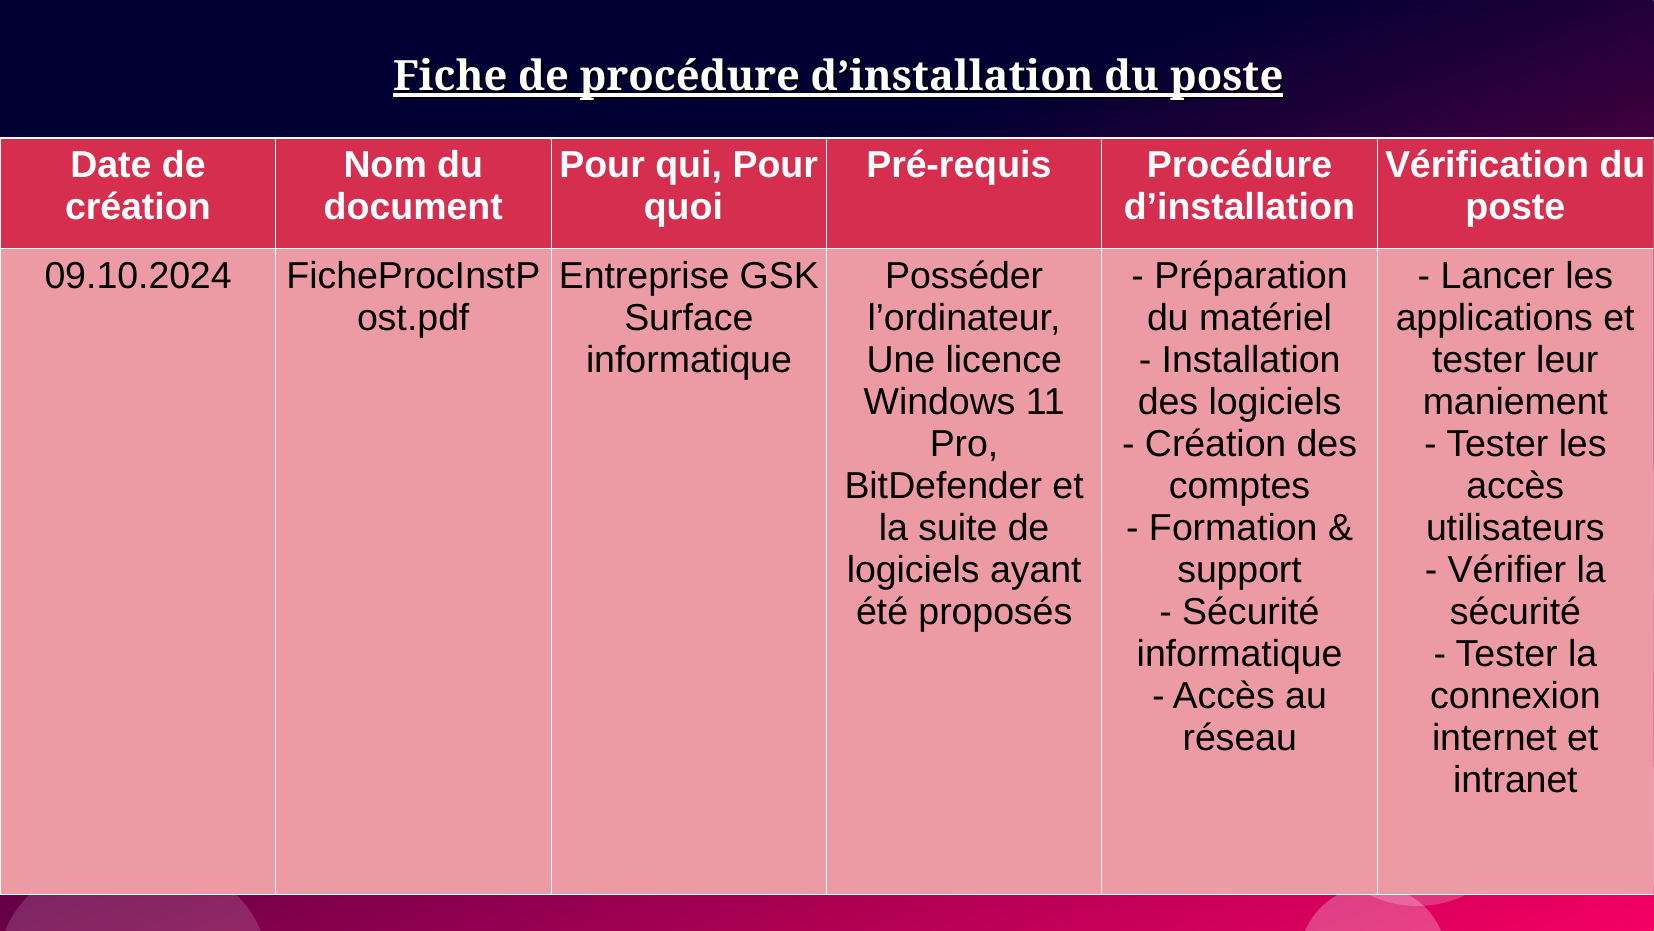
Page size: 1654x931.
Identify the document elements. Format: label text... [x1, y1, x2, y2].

table_header Pour qui, Pour quoi [552, 139, 826, 248]
table_cell - Préparation du matériel - Installation des logiciels - Création des comptes - Formation & support - Sécurité informatique - Accès au réseau [1102, 249, 1377, 894]
table_header Procédure d’installation [1102, 139, 1377, 248]
text_box Fiche de procédure d’installation du poste [378, 38, 1474, 118]
table_cell - Lancer les applications et tester leur maniement - Tester les accès utilisateurs - Vérifier la sécurité - Tester la connexion internet et intranet [1378, 249, 1653, 894]
table_cell Posséder l’ordinateur, Une licence Windows 11 Pro, BitDefender et la suite de logiciels ayant été proposés [827, 249, 1101, 894]
table_cell 09.10.2024 [1, 249, 275, 894]
table_header Nom du document [276, 139, 551, 248]
table_cell FicheProcInstPost.pdf [276, 249, 551, 894]
table_header Pré-requis [827, 139, 1101, 248]
table_header Date de création [1, 139, 275, 248]
table_header Vérification du poste [1378, 139, 1653, 248]
table_cell Entreprise GSK Surface informatique [552, 249, 826, 894]
